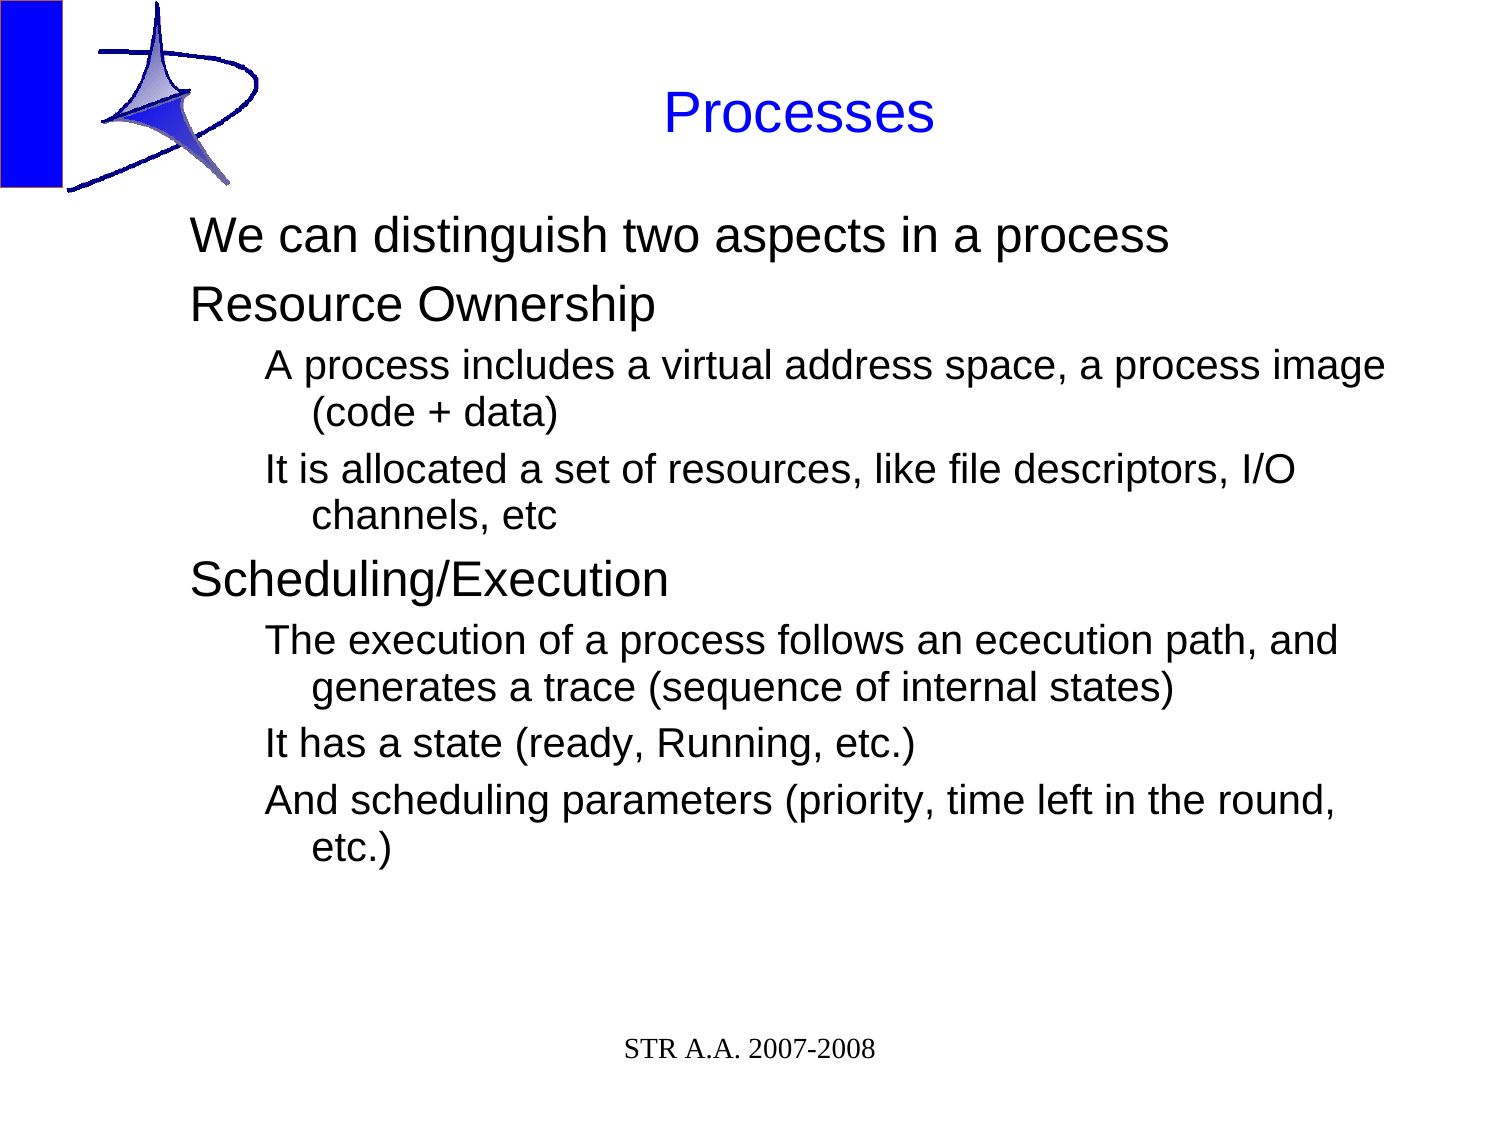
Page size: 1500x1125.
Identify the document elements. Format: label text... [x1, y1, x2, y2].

list We can distinguish two aspects in a process Resource Ownership A process includes a virtual address space, a process image (code + data) It is allocated a set of resources, like file descriptors, I/O channels, etc Scheduling/Execution The execution of a process follows an ececution path, and generates a trace (sequence of internal states) It has a state (ready, Running, etc.) And scheduling parameters (priority, time left in the round, etc.) [174, 199, 1425, 963]
picture [62, 0, 263, 197]
title Processes [174, 61, 1425, 164]
